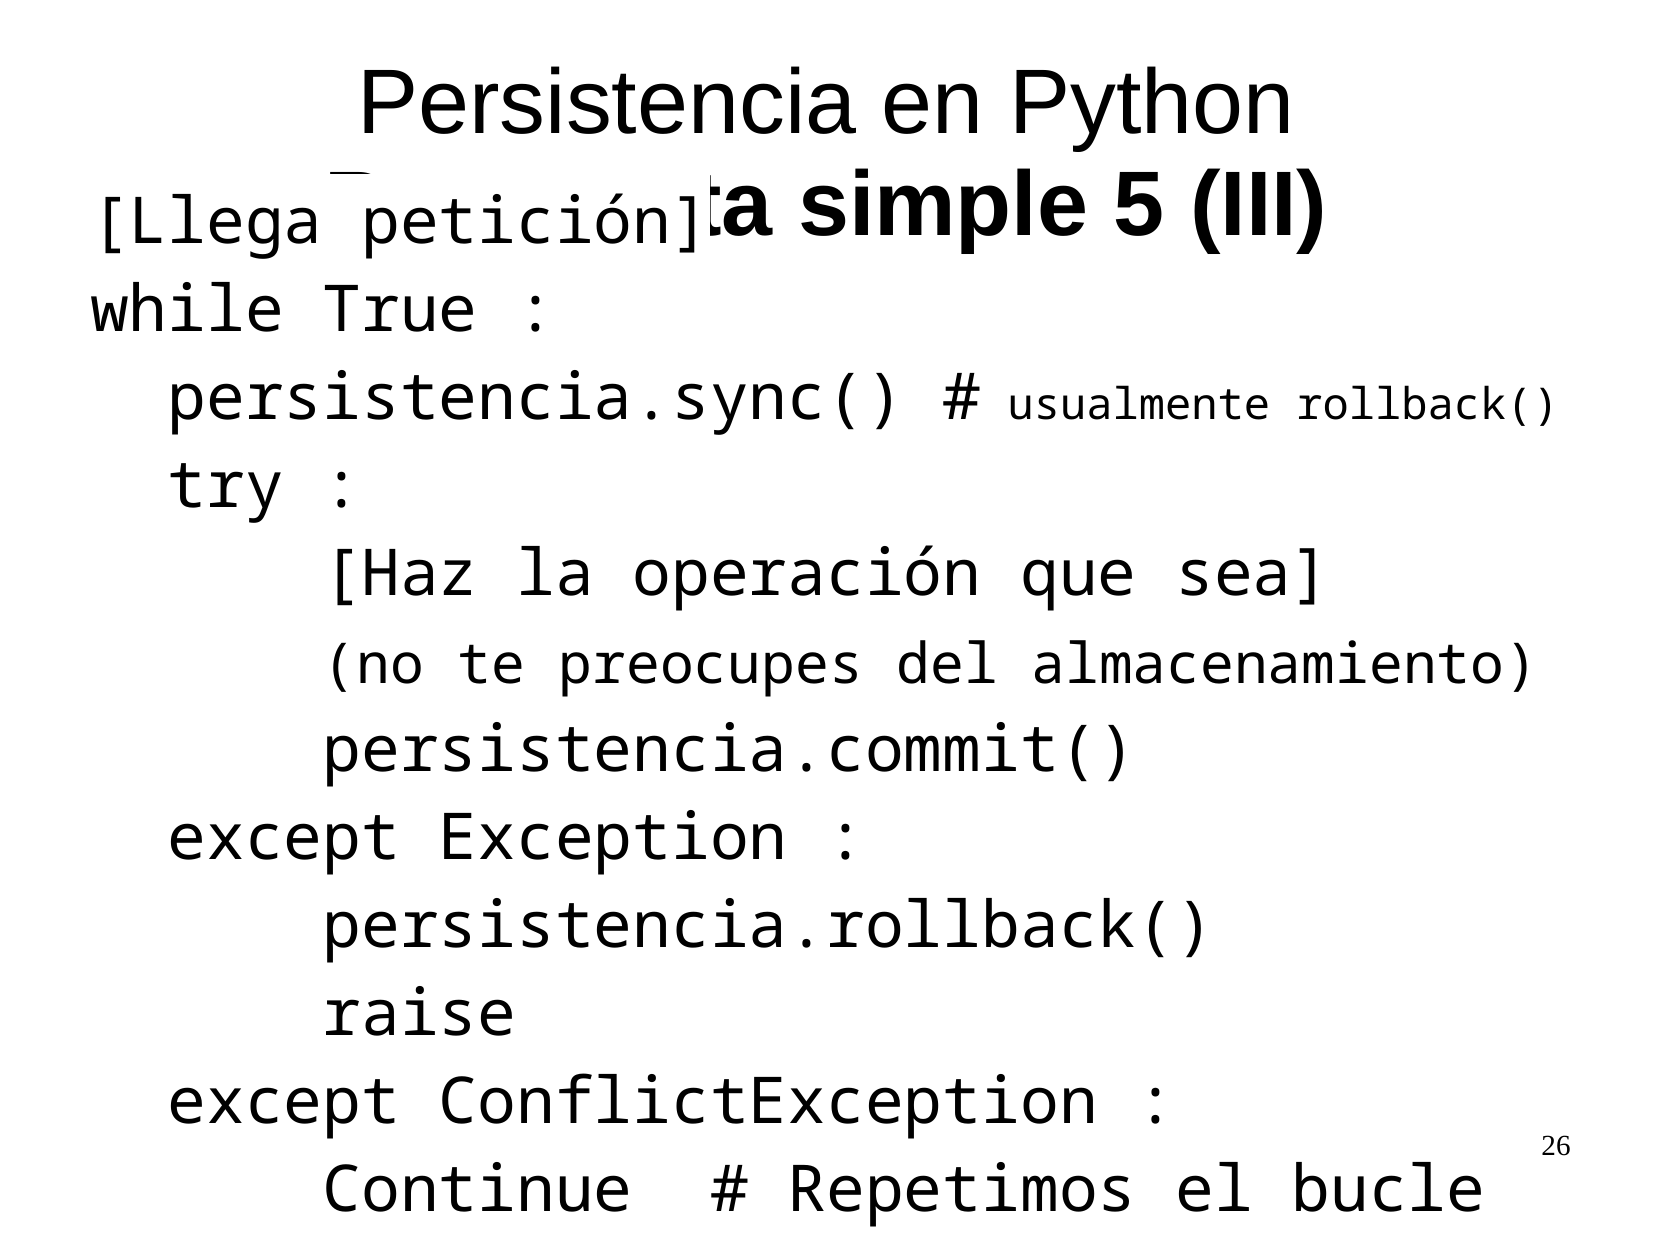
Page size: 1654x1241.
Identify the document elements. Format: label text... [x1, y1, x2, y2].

text_box [82, 49, 1571, 1010]
subtitle [Llega petición] while True : persistencia.sync() # usualmente rollback() try : [Haz la operación que sea] (no te preocupes del almacenamiento) persistencia.commit() except Exception : persistencia.rollback() raise except ConflictException : Continue # Repetimos el bucle break [90, 258, 1579, 1234]
